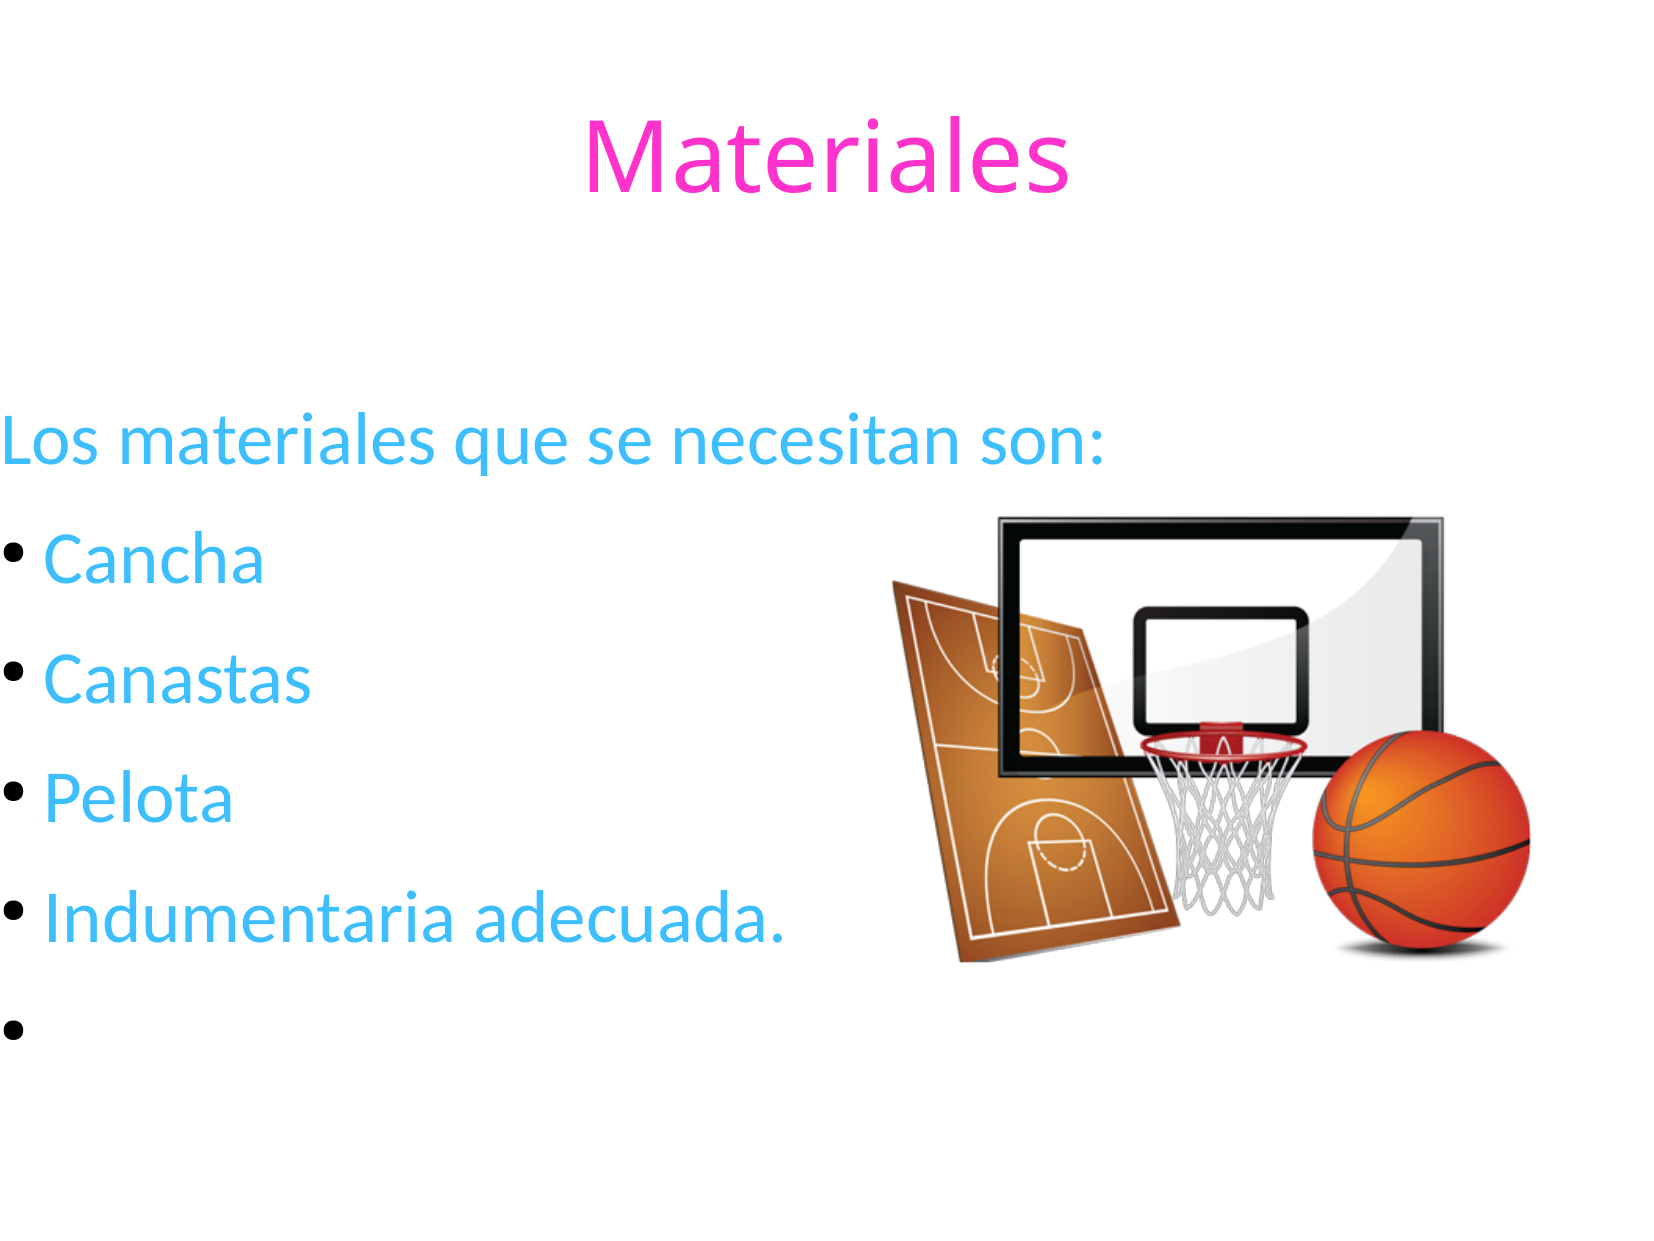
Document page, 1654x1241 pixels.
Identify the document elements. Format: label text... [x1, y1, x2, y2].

list Los materiales que se necesitan son: Cancha Canastas Pelota Indumentaria adecuada. [0, 279, 1654, 1099]
picture [862, 496, 1566, 1000]
title Materiales [82, 92, 1571, 213]
